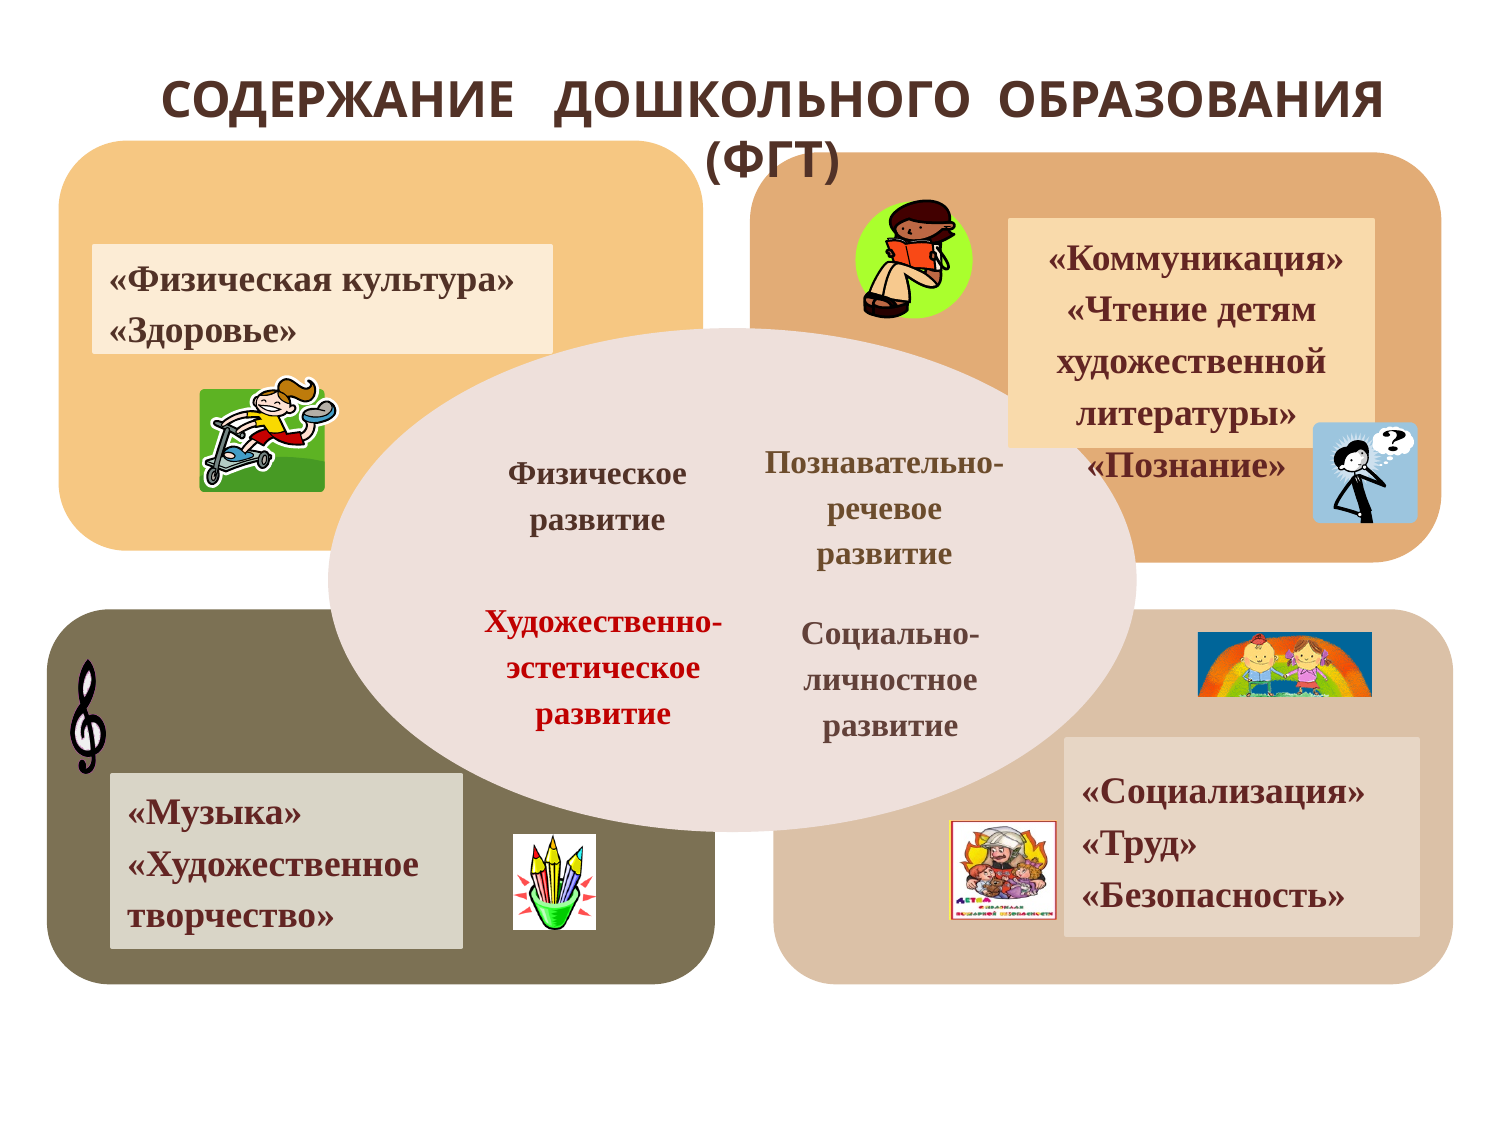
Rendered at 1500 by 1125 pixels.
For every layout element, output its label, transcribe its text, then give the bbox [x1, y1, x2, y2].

picture [949, 820, 1057, 920]
picture [513, 834, 596, 930]
picture [855, 199, 973, 320]
picture [1312, 421, 1418, 524]
text_box Социально-личностное развитие [761, 609, 1020, 739]
text_box Познавательно-речевое развитие [749, 445, 1020, 561]
text_box [46, 140, 1454, 985]
picture [1101, 632, 1372, 697]
text_box «Физическая культура» «Здоровье» [93, 246, 551, 352]
text_box «Коммуникация» «Чтение детям художественной литературы» «Познание» [1009, 220, 1374, 446]
text_box «Музыка» «Художественное творчество» [112, 774, 462, 948]
text_box Физическое развитие [492, 421, 703, 561]
picture [199, 375, 340, 493]
text_box «Социализация» «Труд» «Безопасность» [1066, 739, 1418, 936]
picture [70, 659, 106, 774]
text_box Художественно-эстетическое развитие [468, 597, 739, 727]
text_box СОДЕРЖАНИЕ ДОШКОЛЬНОГО ОБРАЗОВАНИЯ (ФГТ) [140, 0, 1407, 195]
